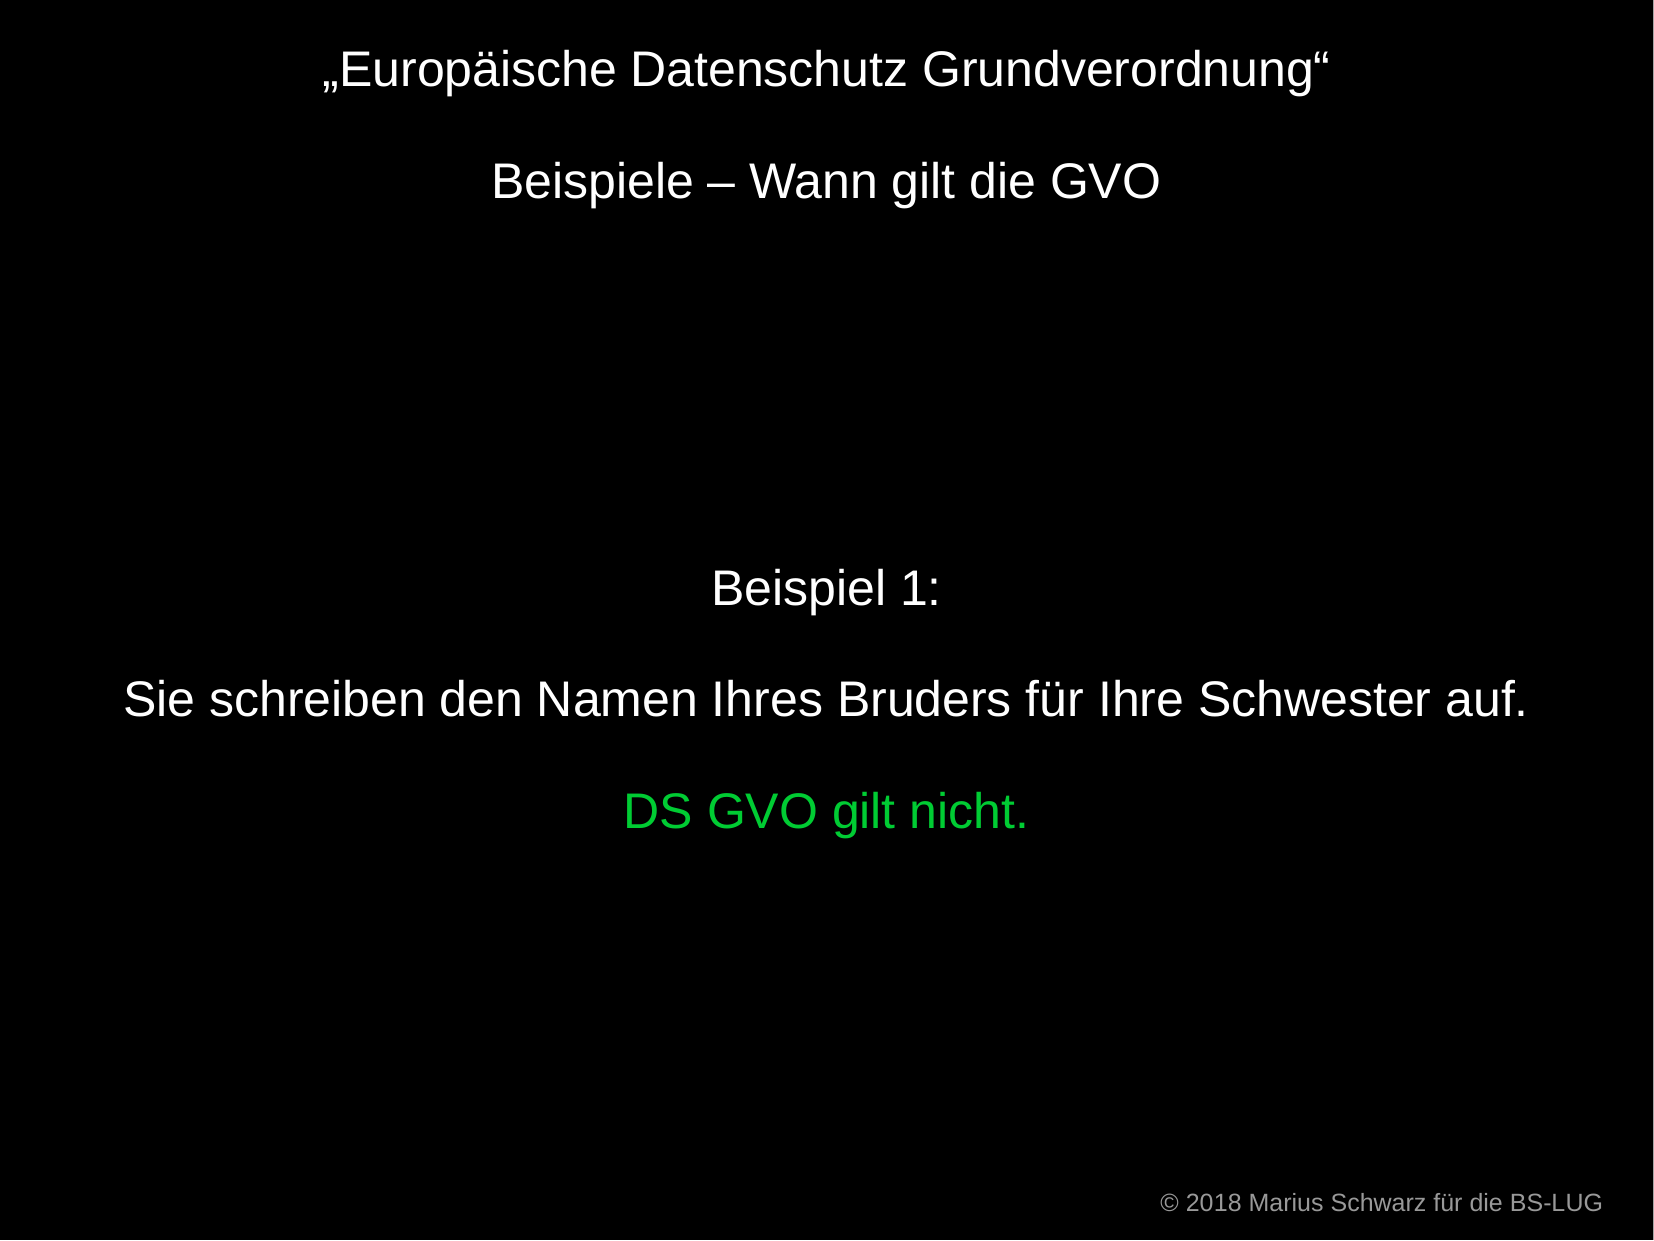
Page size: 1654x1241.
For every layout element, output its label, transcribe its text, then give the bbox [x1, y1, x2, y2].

title „Europäische Datenschutz Grundverordnung“ Beispiele – Wann gilt die GVO [82, 41, 1571, 209]
text_box © 2018 Marius Schwarz für die BS-LUG [1145, 1181, 1630, 1224]
text_box Beispiel 1: Sie schreiben den Namen Ihres Bruders für Ihre Schwester auf. DS GVO gilt nicht. [82, 290, 1571, 1109]
